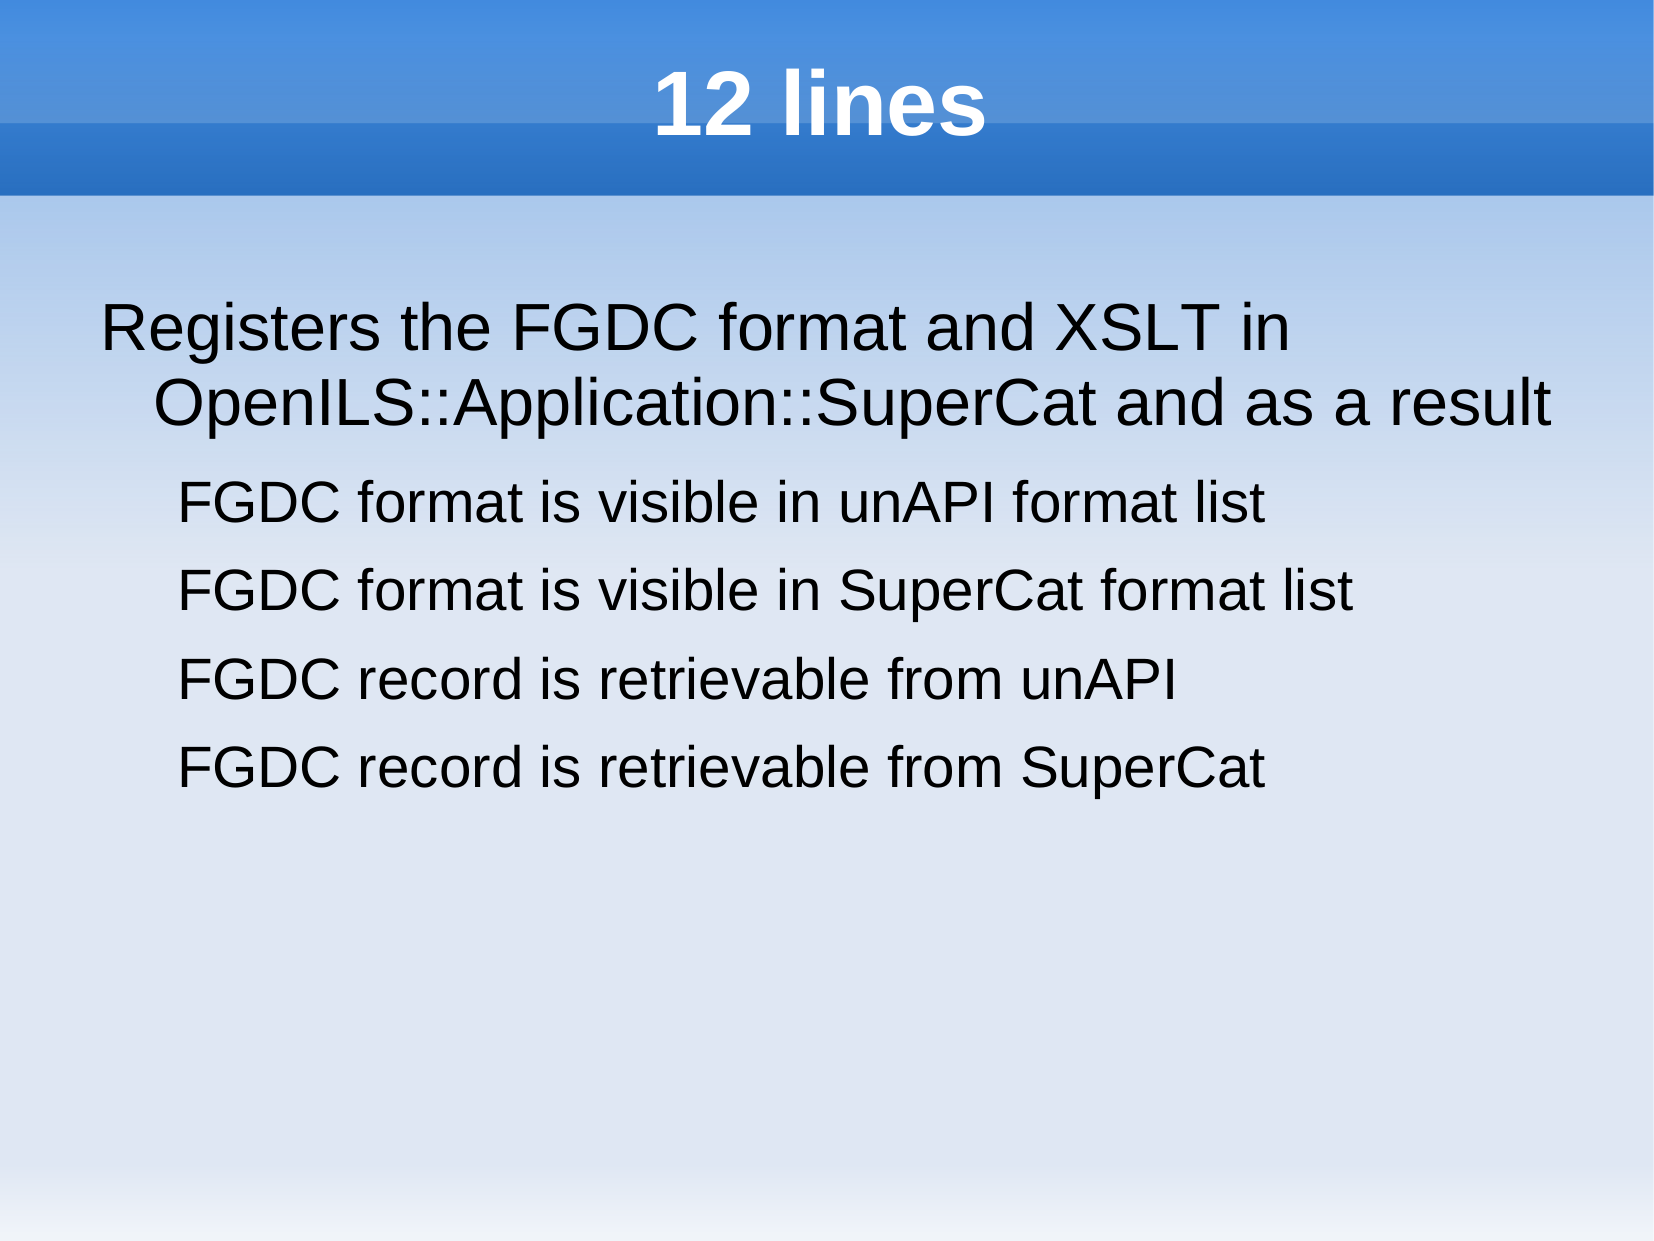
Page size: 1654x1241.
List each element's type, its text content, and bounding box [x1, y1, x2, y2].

picture [0, 0, 1654, 1241]
title 12 lines [76, 0, 1565, 208]
list Registers the FGDC format and XSLT in OpenILS::Application::SuperCat and as a result FGDC format is visible in unAPI format list FGDC format is visible in SuperCat format list FGDC record is retrievable from unAPI FGDC record is retrievable from SuperCat [82, 290, 1571, 1109]
